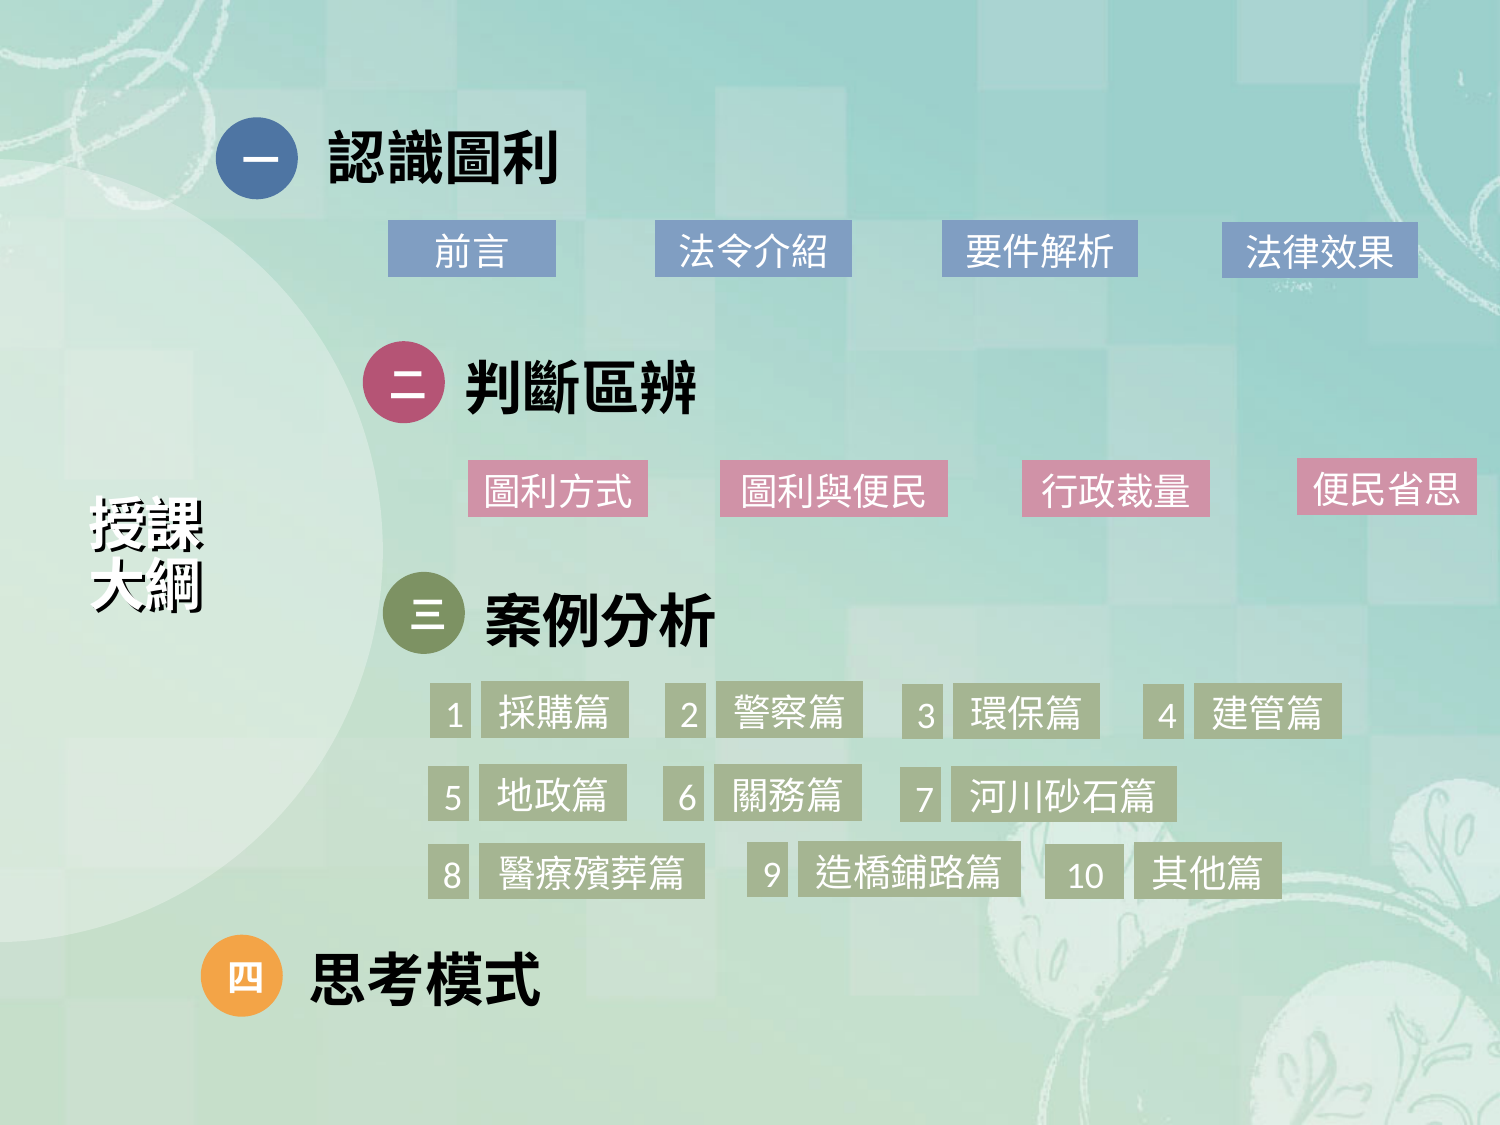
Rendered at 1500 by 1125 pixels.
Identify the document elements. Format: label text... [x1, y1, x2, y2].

text_box 環保篇 [953, 683, 1100, 739]
text_box 思考模式 [293, 935, 560, 1022]
text_box 3 [902, 684, 943, 739]
text_box 醫療殯葬篇 [479, 843, 705, 899]
text_box 圖利與便民 [720, 460, 948, 517]
text_box 行政裁量 [1022, 460, 1210, 517]
text_box 7 [900, 767, 941, 822]
text_box 要件解析 [942, 220, 1138, 277]
text_box 三 [382, 571, 465, 654]
text_box 判斷區辨 [449, 343, 716, 430]
text_box 便民省思 [1297, 458, 1477, 515]
text_box 圖利方式 [468, 460, 648, 517]
text_box 一 [215, 117, 298, 200]
text_box 二 [362, 341, 445, 424]
text_box 四 [200, 934, 283, 1017]
text_box 6 [663, 766, 704, 821]
text_box 2 [665, 683, 706, 738]
text_box 8 [428, 844, 469, 899]
text_box 地政篇 [479, 764, 627, 821]
text_box 其他篇 [1134, 842, 1282, 899]
text_box 前言 [388, 220, 556, 277]
text_box 法令介紹 [655, 220, 852, 277]
text_box 河川砂石篇 [951, 766, 1177, 822]
text_box 建管篇 [1194, 683, 1342, 739]
text_box 10 [1045, 844, 1124, 899]
text_box 9 [747, 842, 788, 897]
text_box 警察篇 [716, 681, 863, 738]
text_box 案例分析 [469, 576, 736, 663]
text_box 法律效果 [1222, 222, 1418, 278]
text_box 5 [428, 766, 469, 821]
text_box 關務篇 [714, 764, 862, 821]
text_box 採購篇 [481, 681, 629, 738]
text_box 認識圖利 [312, 113, 579, 200]
text_box [0, 159, 383, 943]
text_box 4 [1143, 684, 1184, 739]
text_box 1 [430, 683, 471, 738]
title 授課大綱 [73, 485, 244, 758]
text_box 造橋鋪路篇 [798, 841, 1021, 897]
